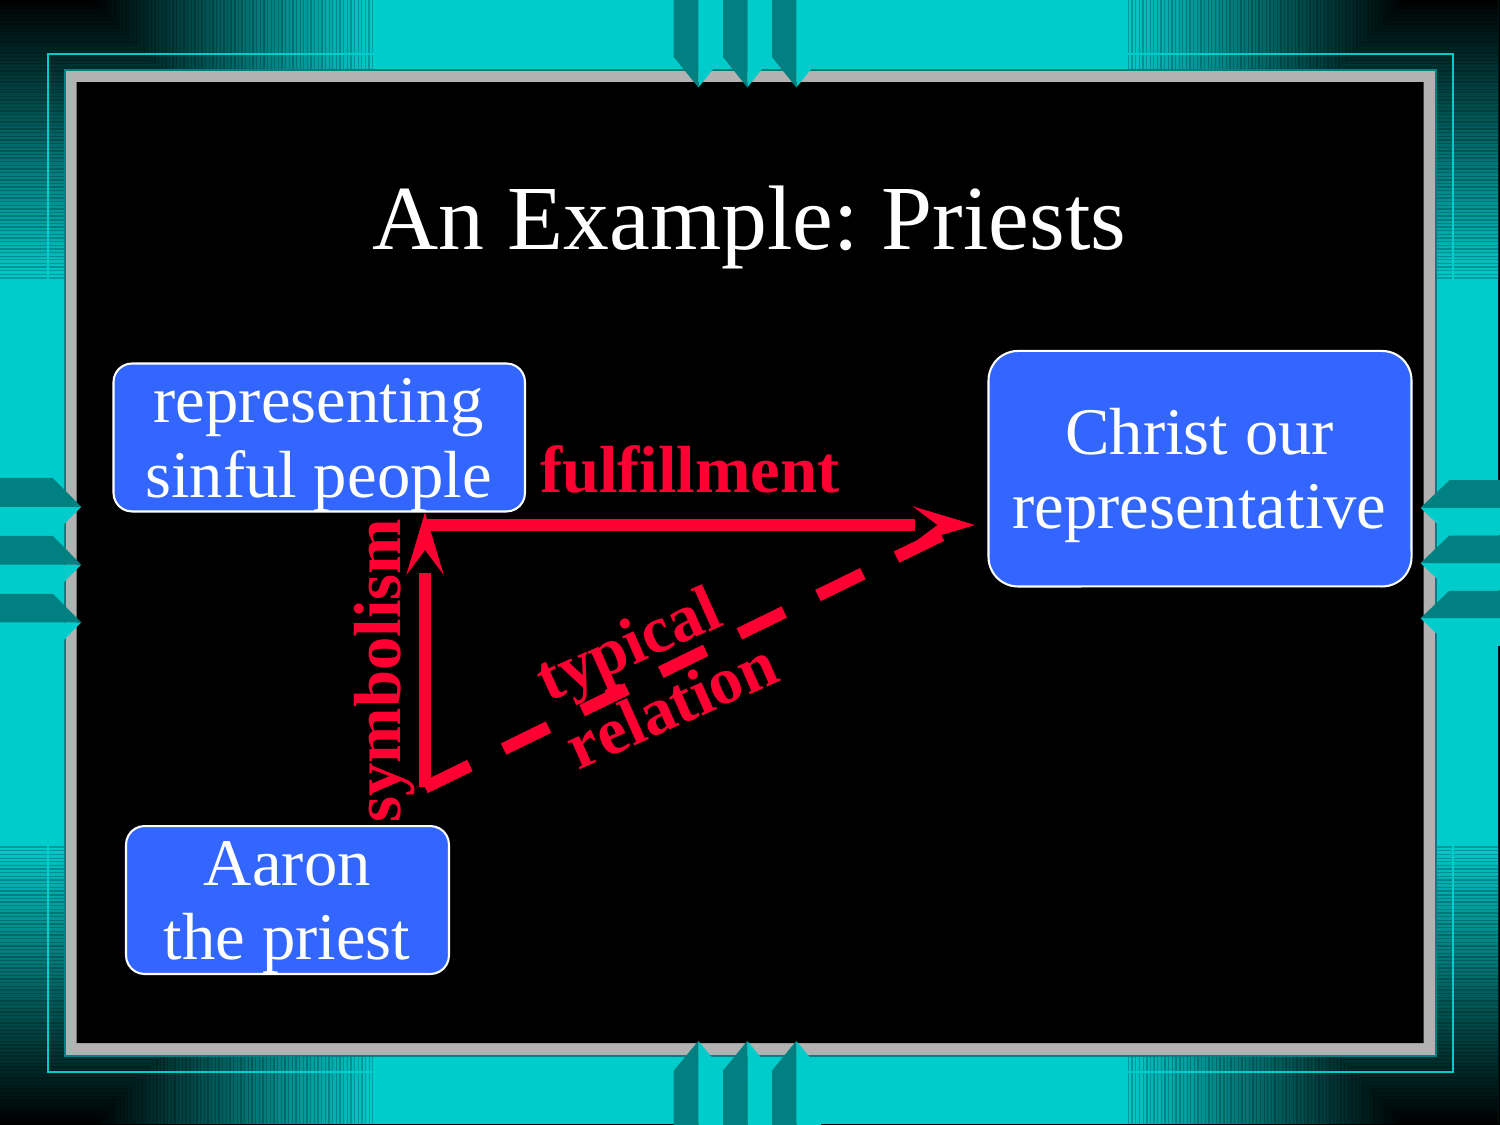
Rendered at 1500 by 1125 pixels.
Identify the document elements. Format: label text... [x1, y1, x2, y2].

text_box Christ our representative [988, 350, 1412, 587]
text_box typical relation [507, 510, 883, 797]
text_box Aaron the priest [126, 826, 449, 974]
title An Example: Priests [112, 124, 1388, 313]
text_box fulfillment [525, 424, 913, 515]
text_box symbolism [333, 478, 423, 838]
text_box representing sinful people [113, 363, 526, 512]
